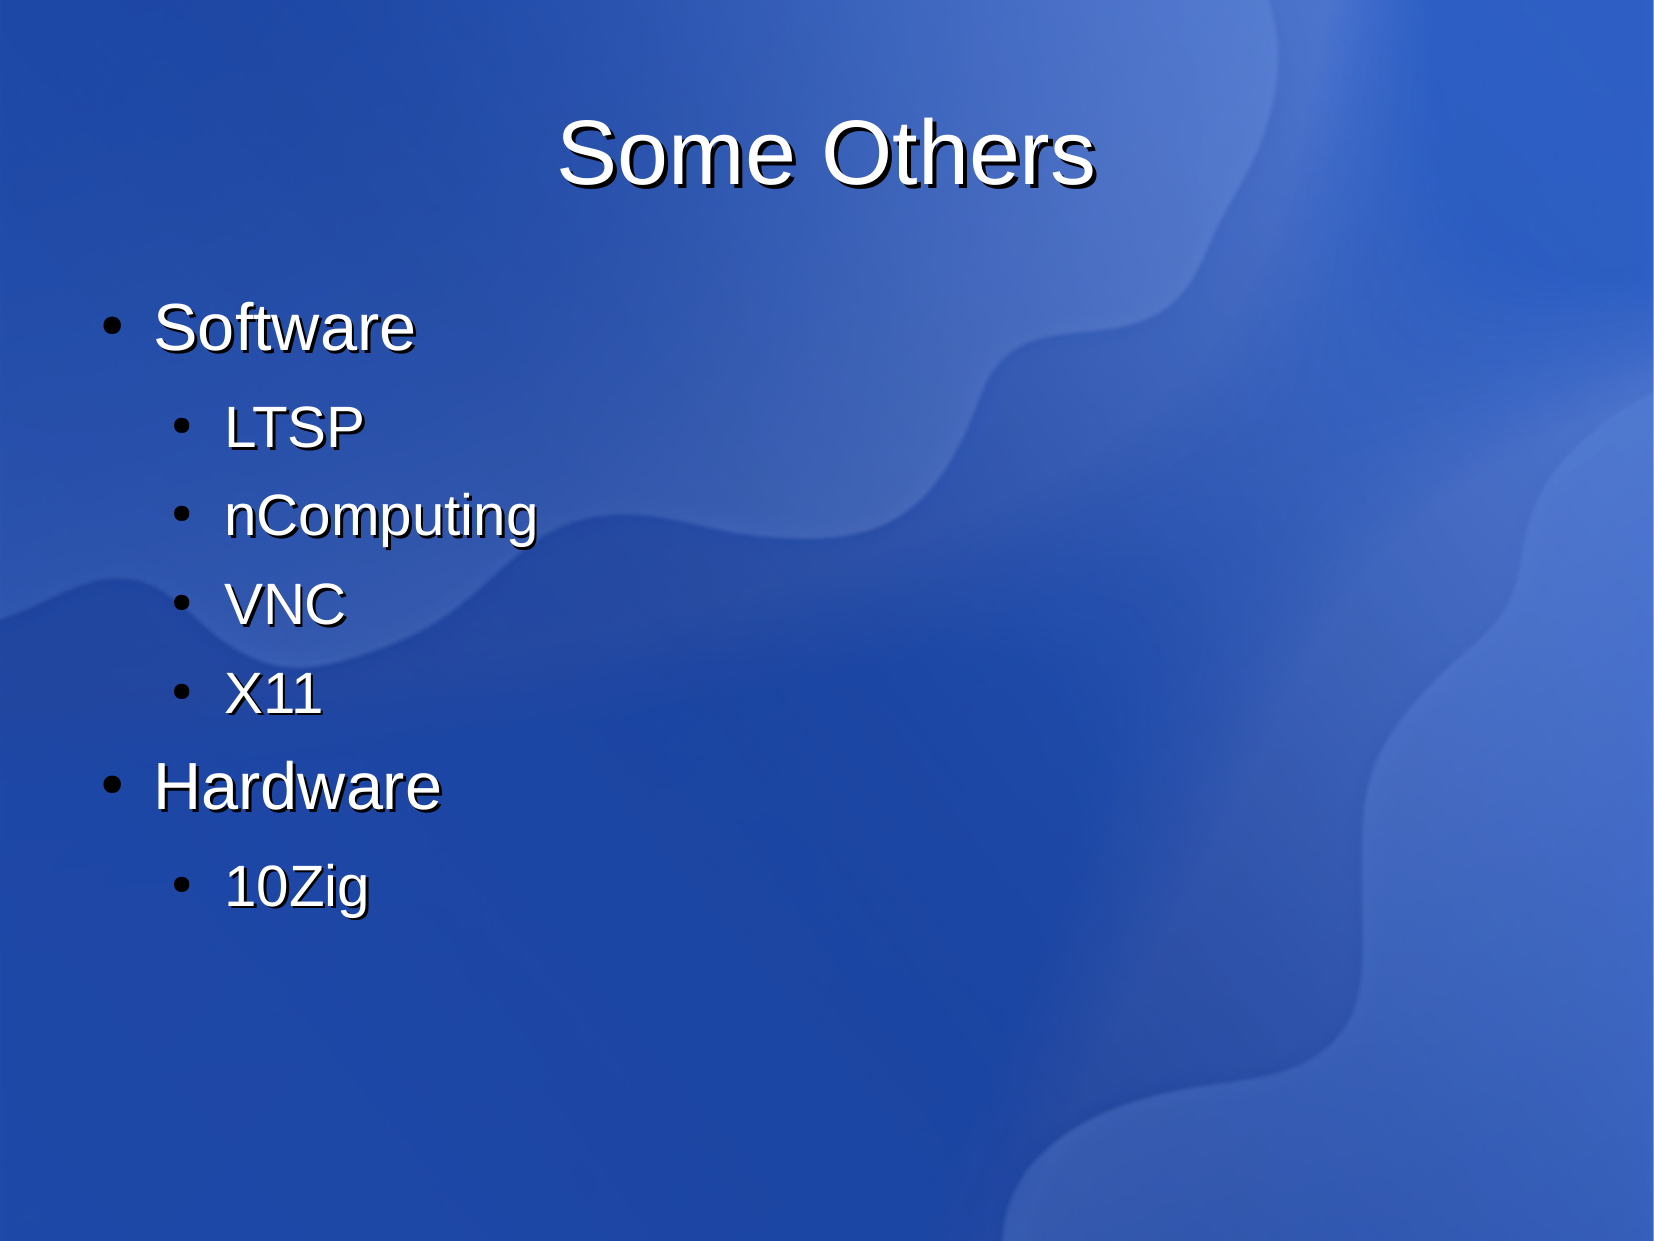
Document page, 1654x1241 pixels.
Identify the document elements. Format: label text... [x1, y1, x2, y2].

picture [0, 0, 1654, 1241]
list Software LTSP nComputing VNC X11 Hardware 10Zig [82, 290, 1571, 1094]
title Some Others [82, 56, 1571, 250]
